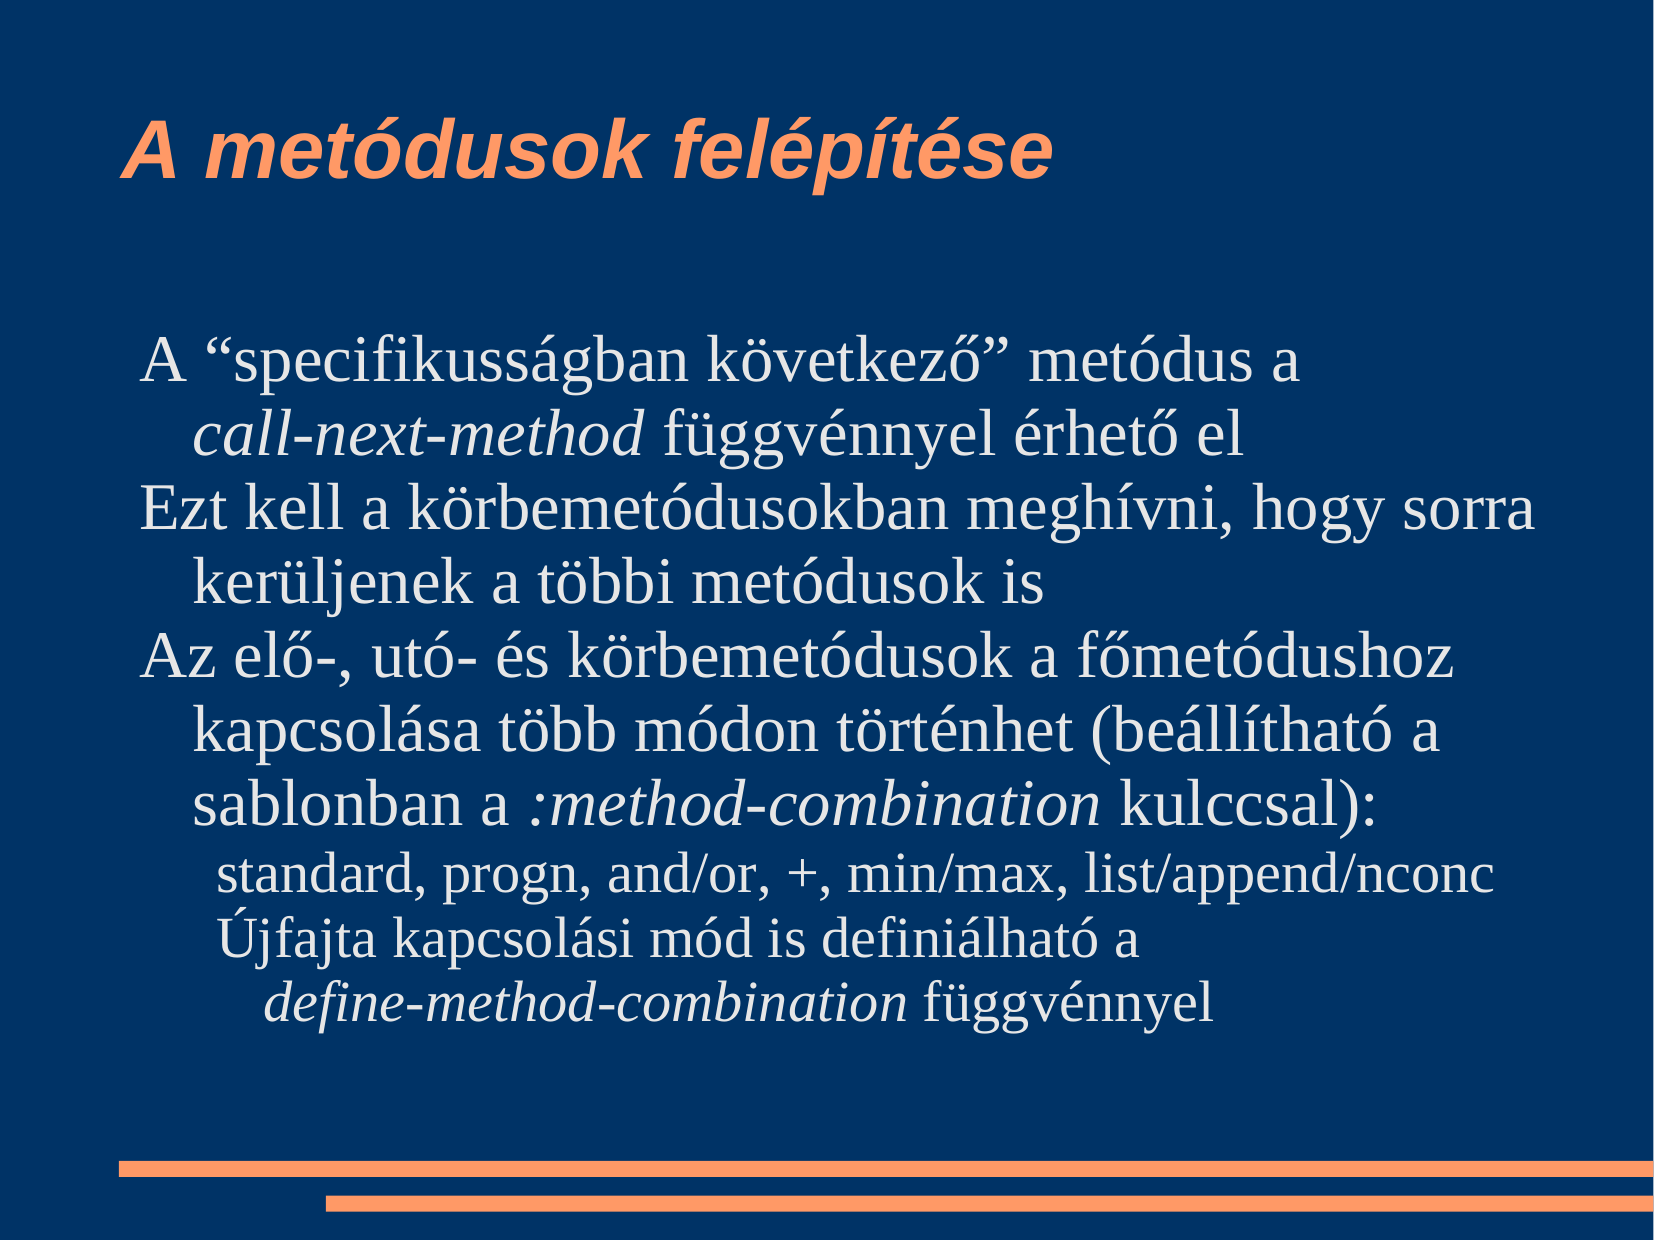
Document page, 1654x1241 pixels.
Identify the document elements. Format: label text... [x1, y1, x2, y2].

title A metódusok felépítése [121, 53, 1534, 247]
list A “specifikusságban következő” metódus a call-next-method függvénnyel érhető el Ezt kell a körbemetódusokban meghívni, hogy sorra kerüljenek a többi metódusok is Az elő-, utó- és körbemetódusok a főmetódushoz kapcsolása több módon történhet (beállítható a sablonban a :method-combination kulccsal): standard, progn, and/or, +, min/max, list/append/nconc Újfajta kapcsolási mód is definiálható a define-method-combination függvénnyel [121, 322, 1561, 1118]
